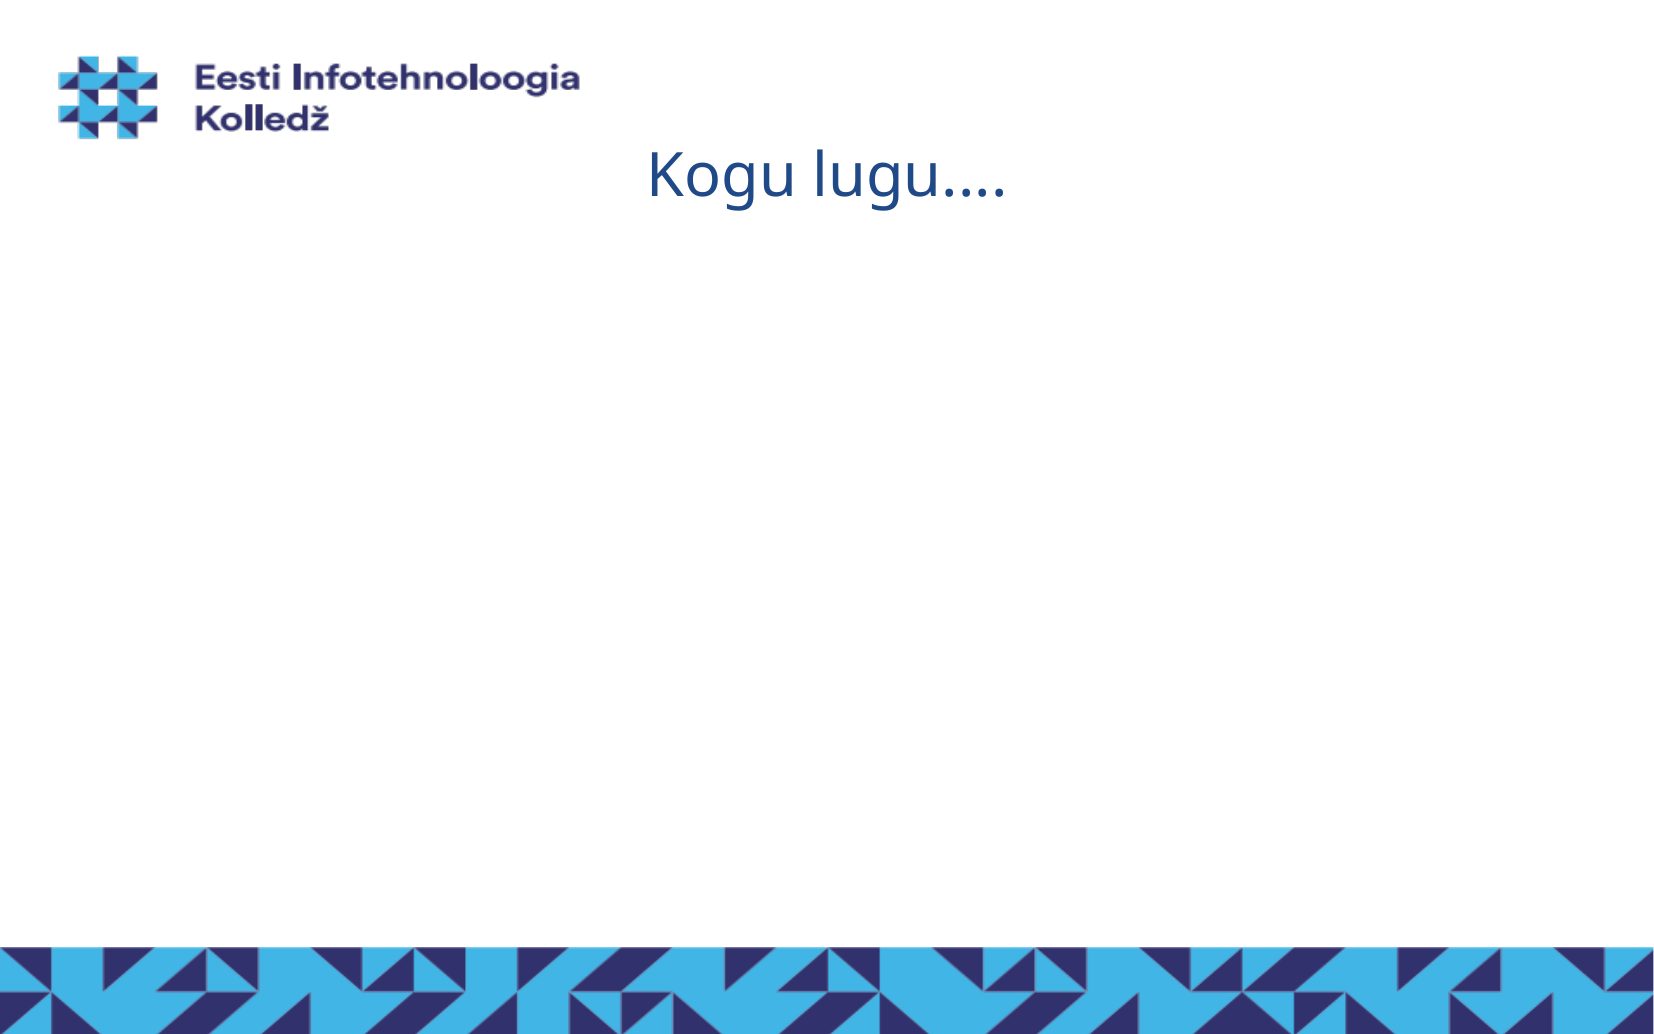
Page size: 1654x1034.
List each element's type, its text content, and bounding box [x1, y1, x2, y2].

title Kogu lugu.... [121, 85, 1534, 259]
